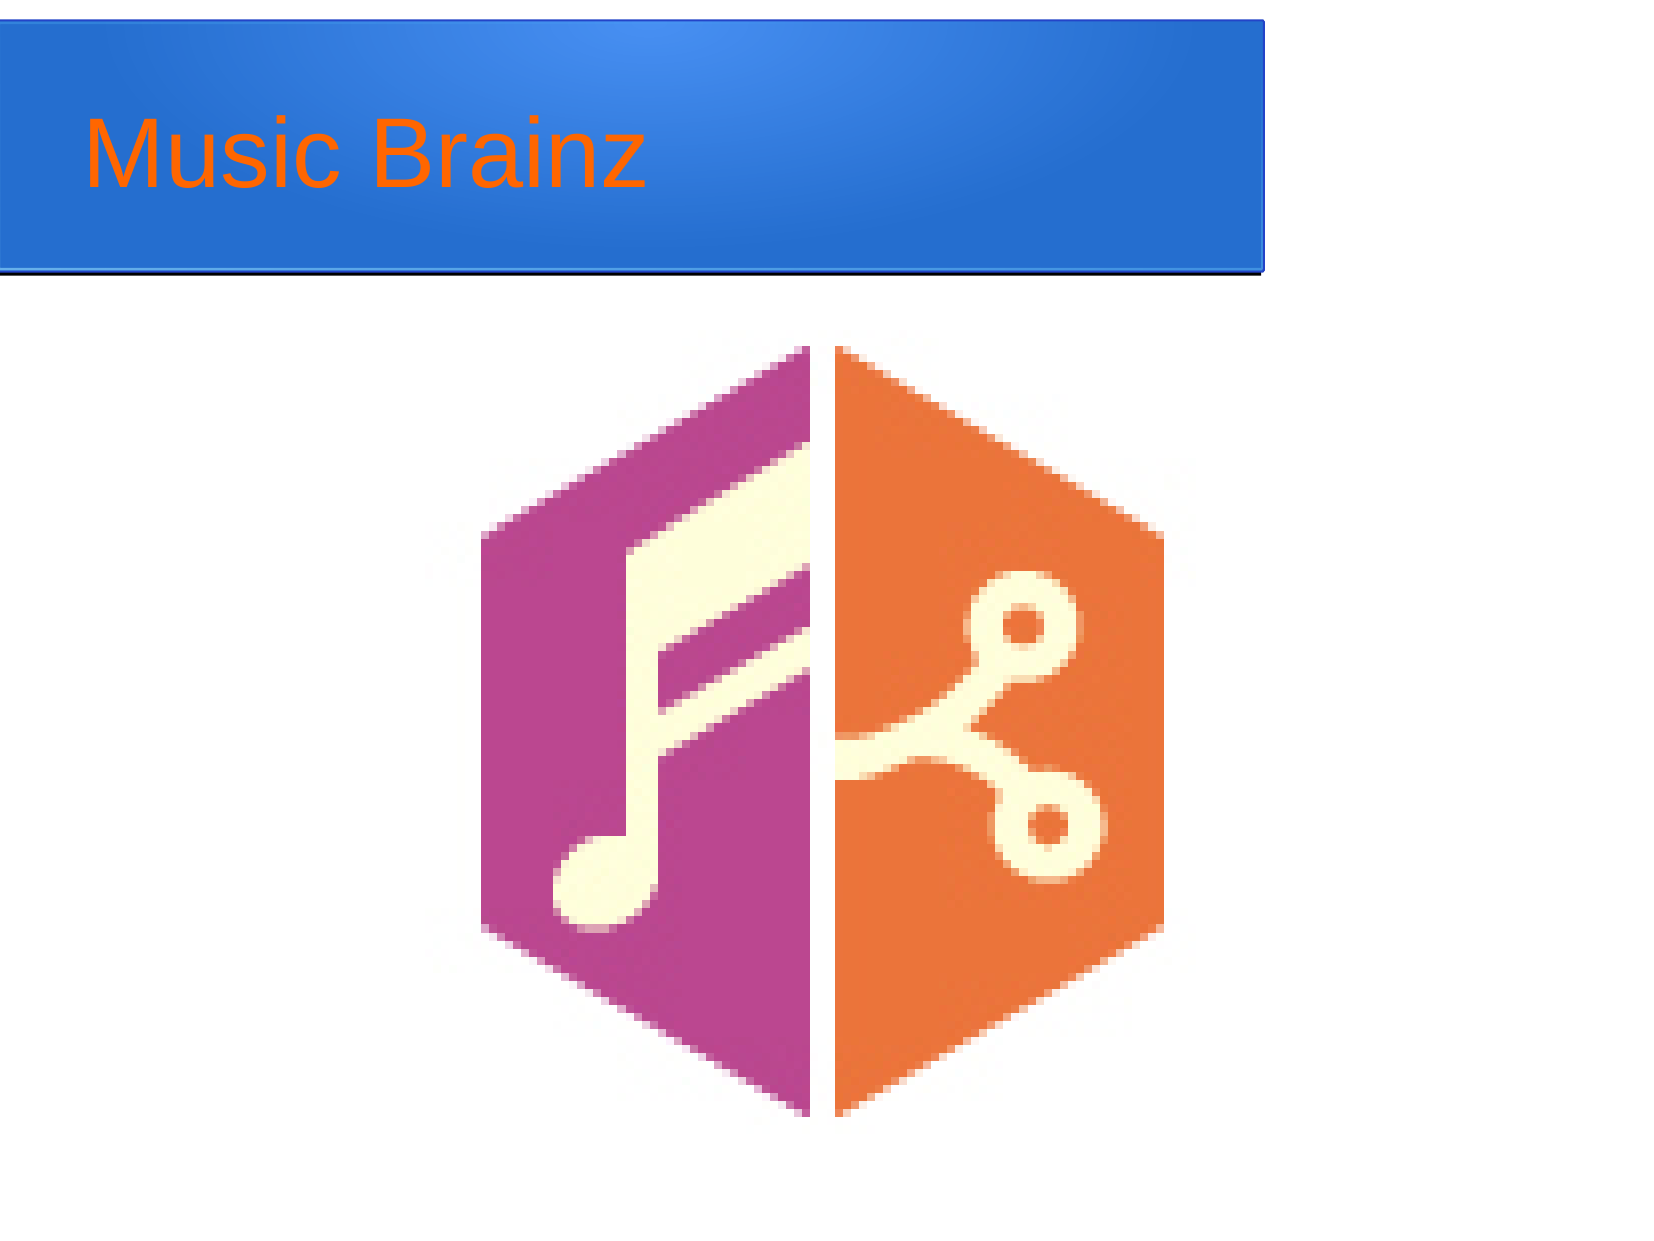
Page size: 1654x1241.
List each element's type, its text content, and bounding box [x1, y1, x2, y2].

picture [425, 330, 1229, 1134]
title Music Brainz [82, 49, 1571, 257]
